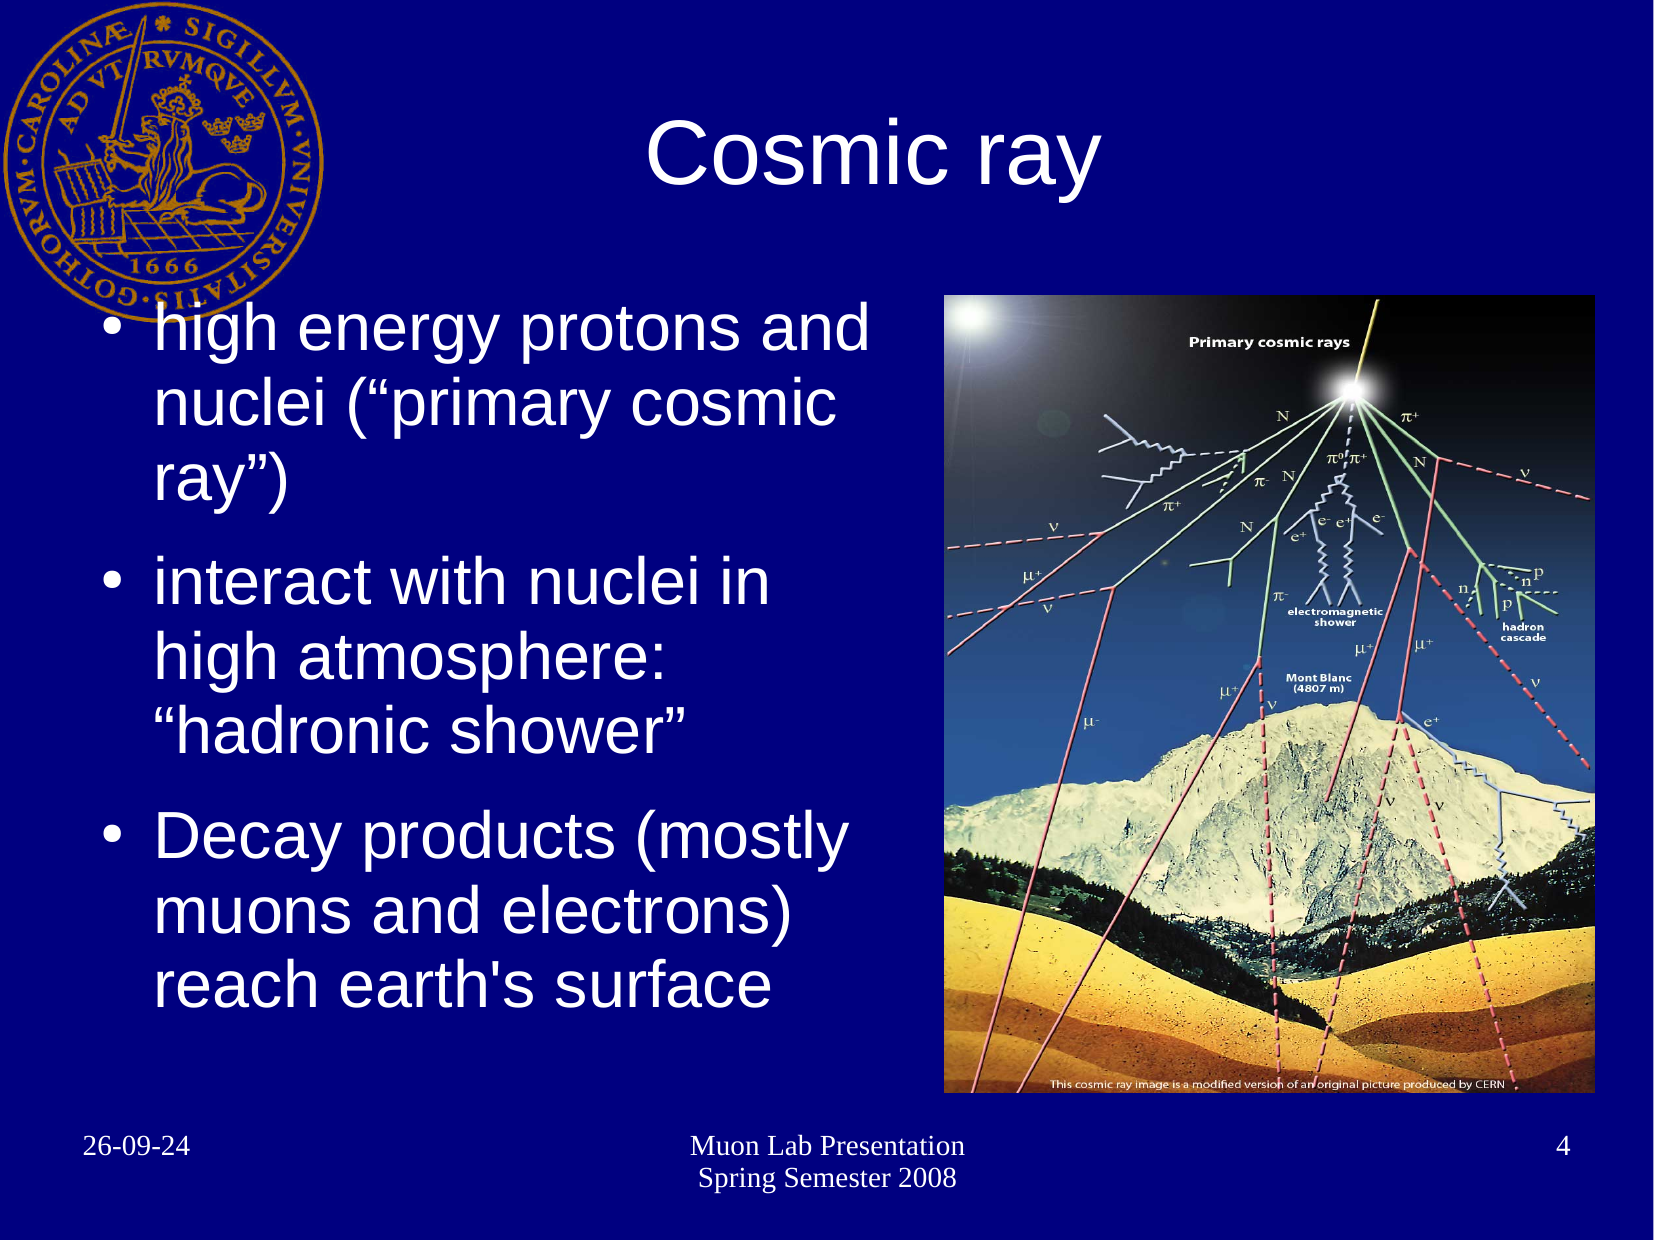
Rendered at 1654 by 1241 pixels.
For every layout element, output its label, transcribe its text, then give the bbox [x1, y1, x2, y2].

list high energy protons and nuclei (“primary cosmic ray”) interact with nuclei in high atmosphere: “hadronic shower” Decay products (mostly muons and electrons) reach earth's surface [82, 290, 916, 1094]
picture [944, 295, 1595, 1093]
title Cosmic ray [177, 49, 1571, 257]
picture [0, 0, 325, 325]
